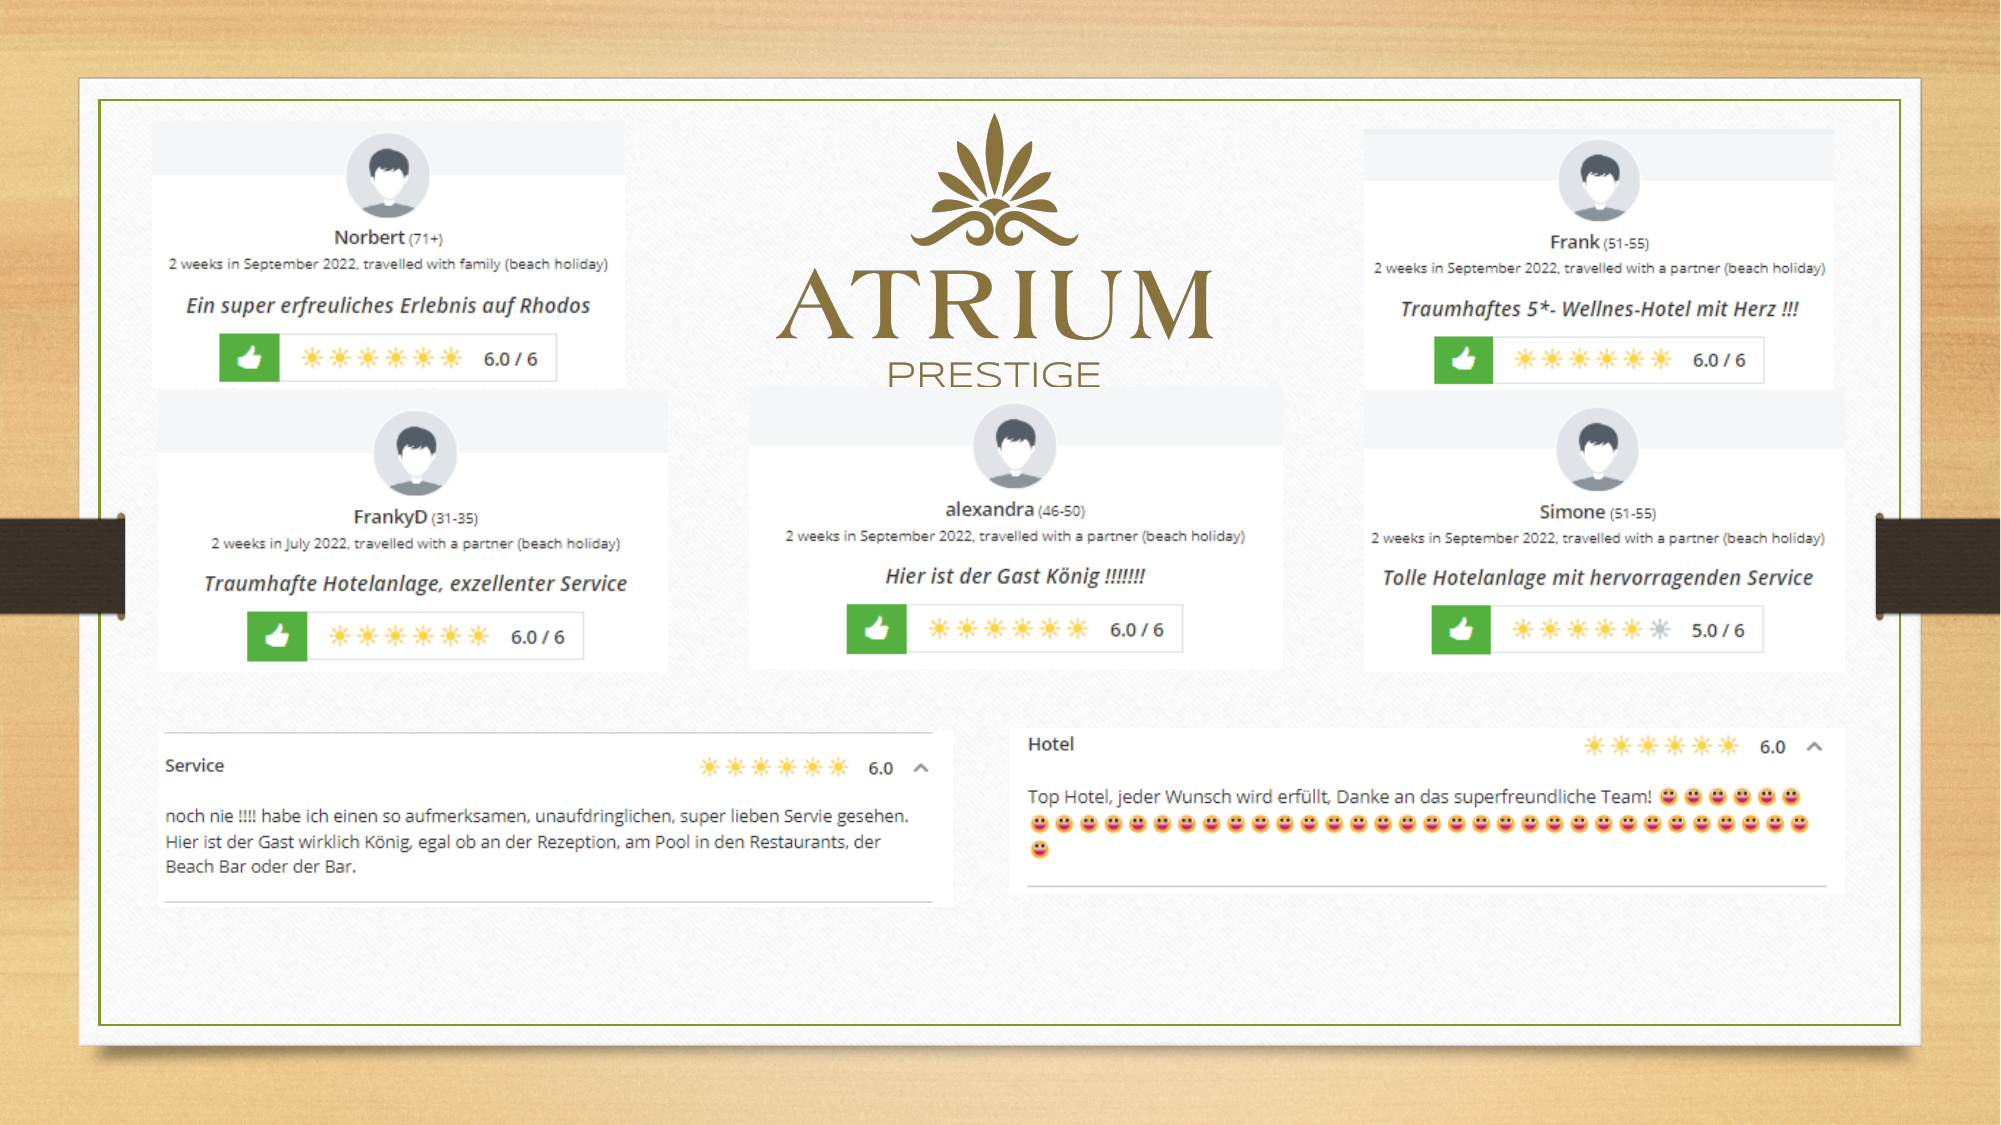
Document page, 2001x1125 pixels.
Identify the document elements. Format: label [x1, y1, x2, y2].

picture [1009, 728, 1845, 893]
picture [152, 121, 625, 388]
picture [158, 731, 953, 907]
picture [1364, 129, 1845, 672]
picture [749, 113, 1283, 669]
picture [158, 390, 668, 672]
